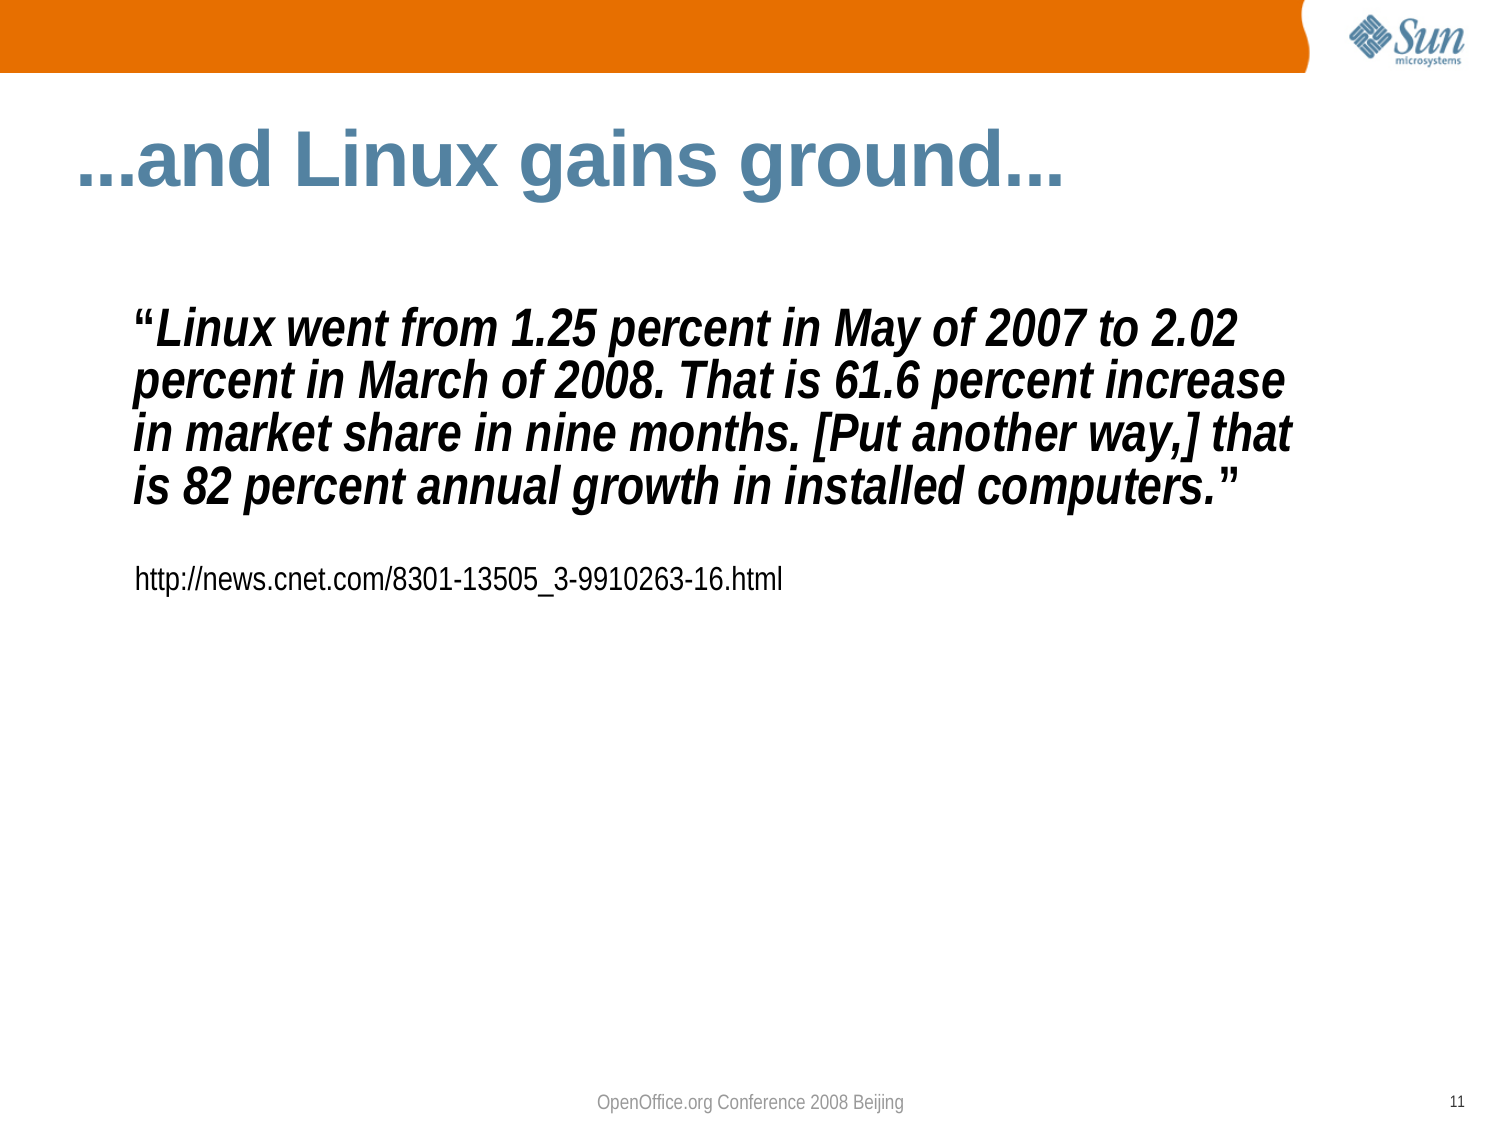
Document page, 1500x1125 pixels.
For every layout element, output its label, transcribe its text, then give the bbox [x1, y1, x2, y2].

title ...and Linux gains ground... [75, 123, 1437, 227]
list “Linux went from 1.25 percent in May of 2007 to 2.02 percent in March of 2008. That is 61.6 percent increase in market share in nine months. [Put another way,] that is 82 percent annual growth in installed computers.” [66, 303, 1298, 762]
picture [0, 0, 1500, 73]
text_box http://news.cnet.com/8301-13505_3-9910263-16.html [122, 564, 875, 604]
